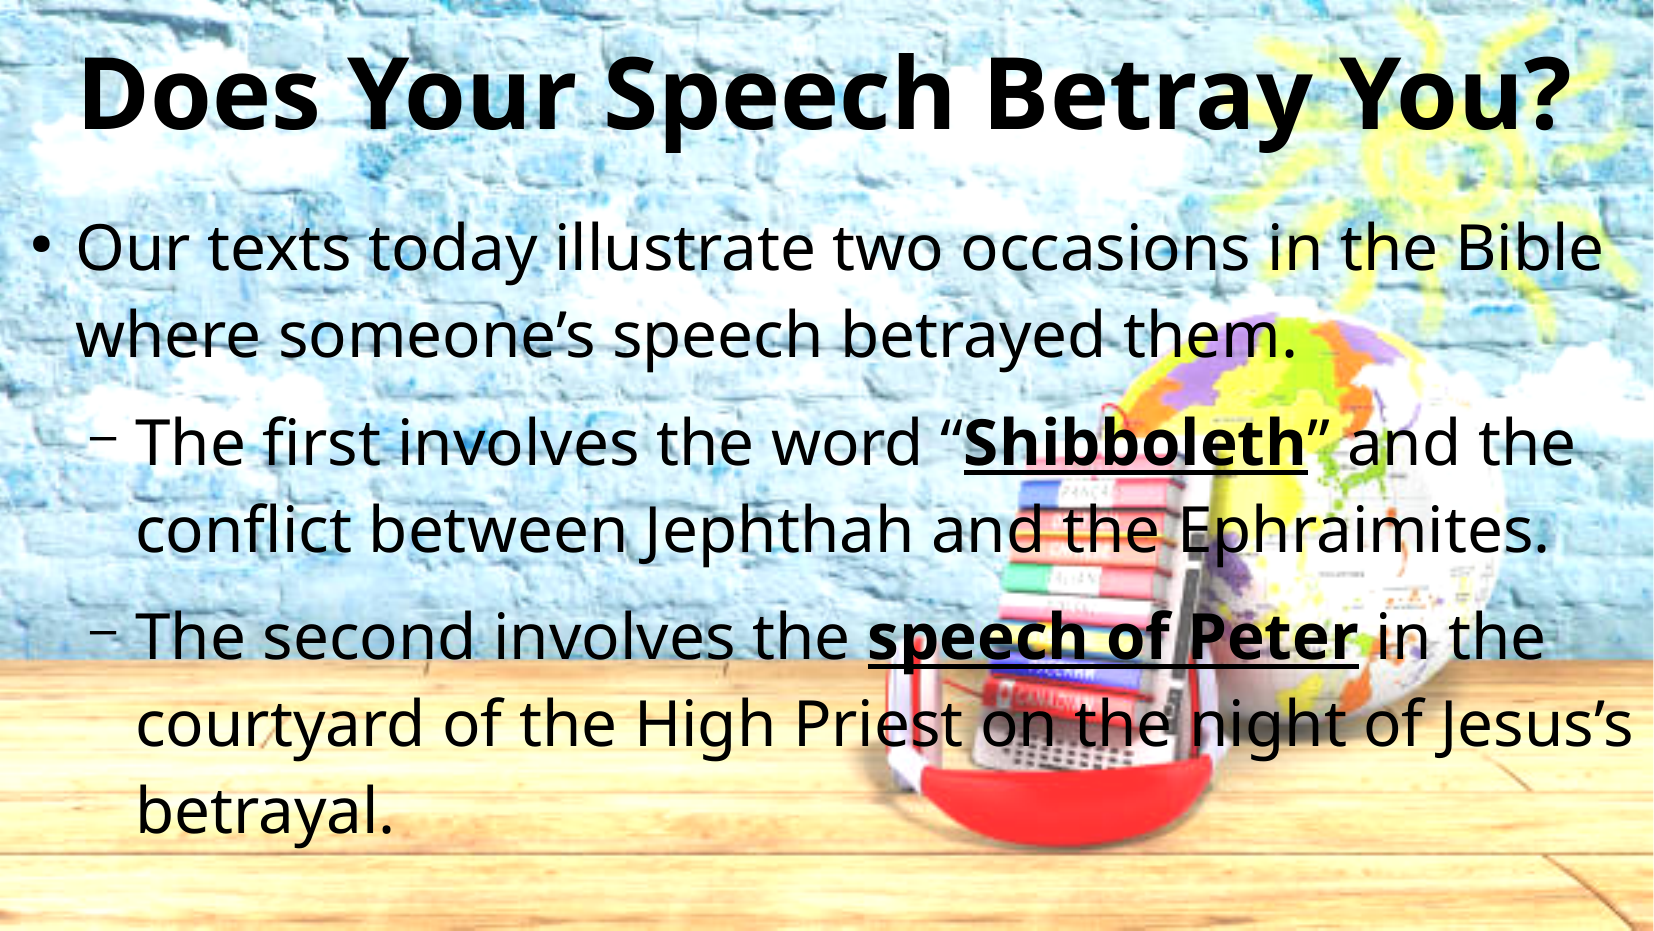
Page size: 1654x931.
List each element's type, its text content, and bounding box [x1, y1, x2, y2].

title Does Your Speech Betray You? [15, 0, 1636, 202]
picture [0, 0, 1654, 931]
list Our texts today illustrate two occasions in the Bible where someone’s speech betrayed them. The first involves the word “Shibboleth” and the conflict between Jephthah and the Ephraimites. The second involves the speech of Peter in the courtyard of the High Priest on the night of Jesus’s betrayal. [15, 202, 1636, 916]
